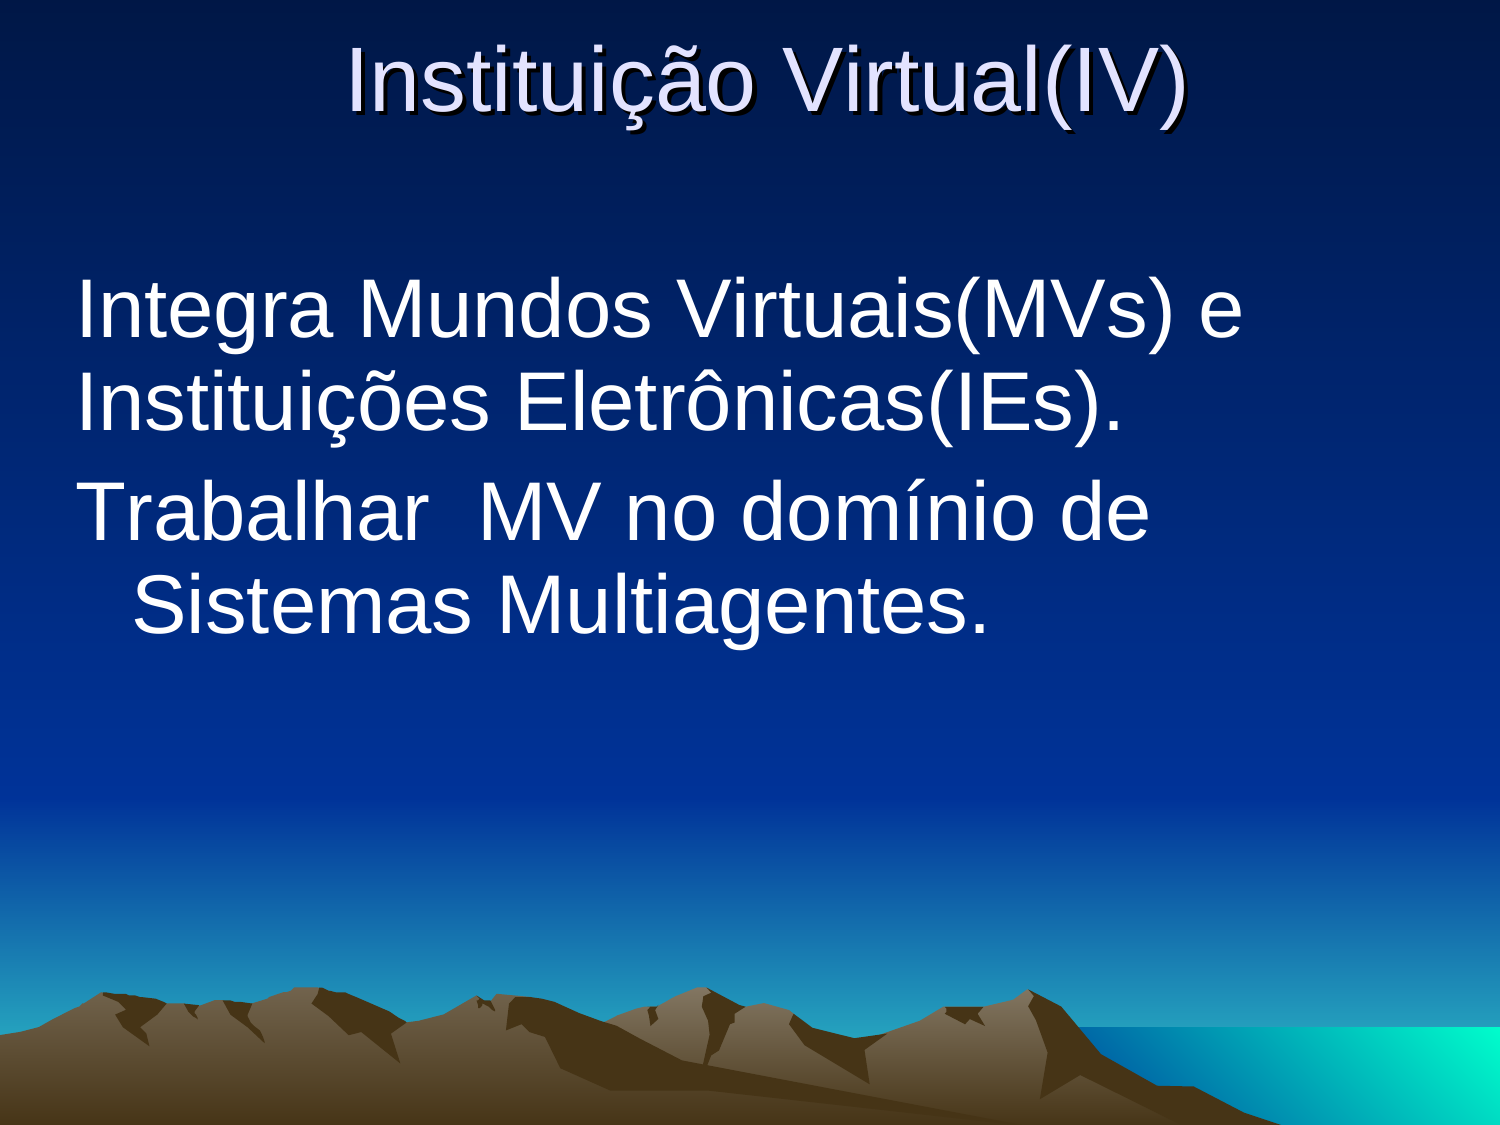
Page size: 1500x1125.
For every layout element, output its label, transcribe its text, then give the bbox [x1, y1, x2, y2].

title Instituição Virtual(IV) [75, 5, 1426, 257]
list Integra Mundos Virtuais(MVs) e Instituições Eletrônicas(IEs). Trabalhar MV no domínio de Sistemas Multiagentes. [75, 262, 1426, 1001]
